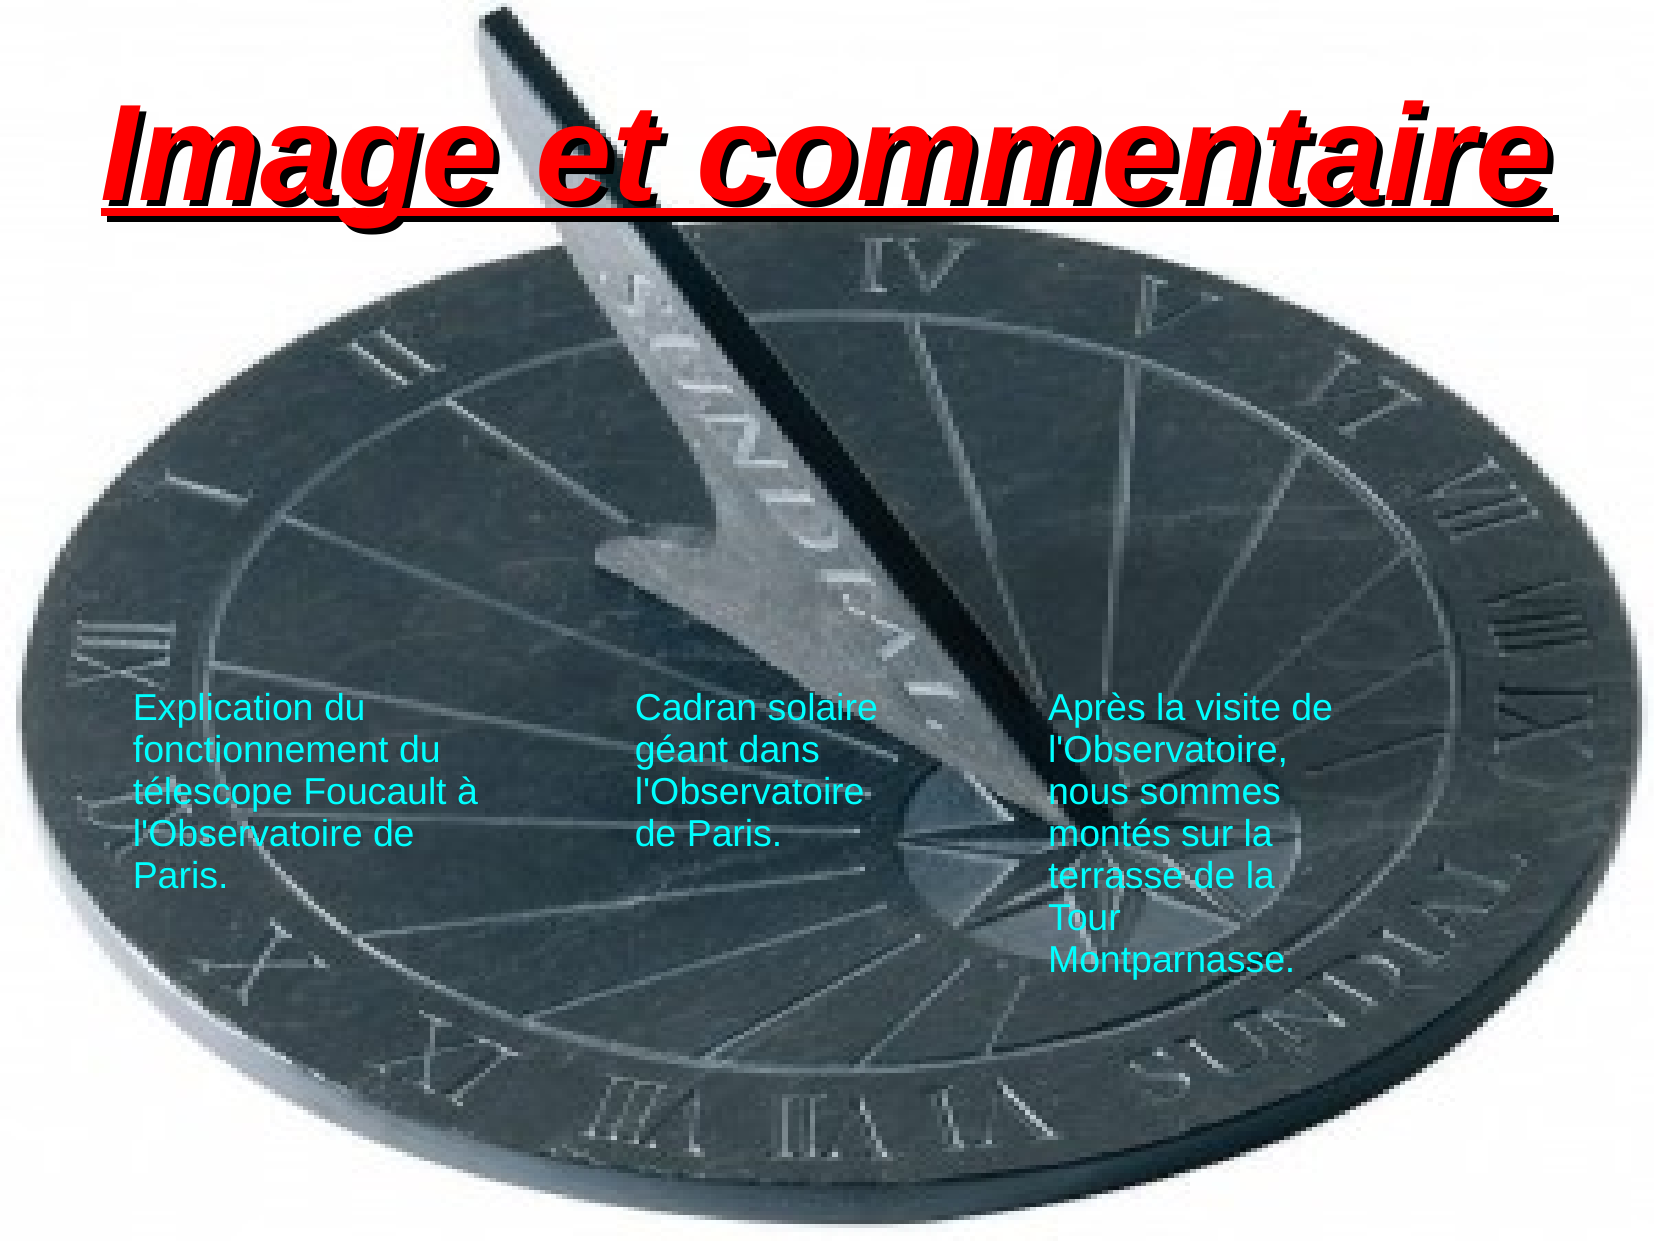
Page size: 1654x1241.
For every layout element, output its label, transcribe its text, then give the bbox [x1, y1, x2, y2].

text_box Explication du fonctionnement du télescope Foucault à l'Observatoire de Paris. [118, 679, 502, 905]
title Image et commentaire [82, 56, 1571, 250]
text_box Cadran solaire géant dans l'Observatoire de Paris. [620, 679, 916, 863]
picture [0, 0, 1654, 1241]
text_box Après la visite de l'Observatoire, nous sommes montés sur la terrasse de la Tour Montparnasse. [1033, 679, 1359, 989]
